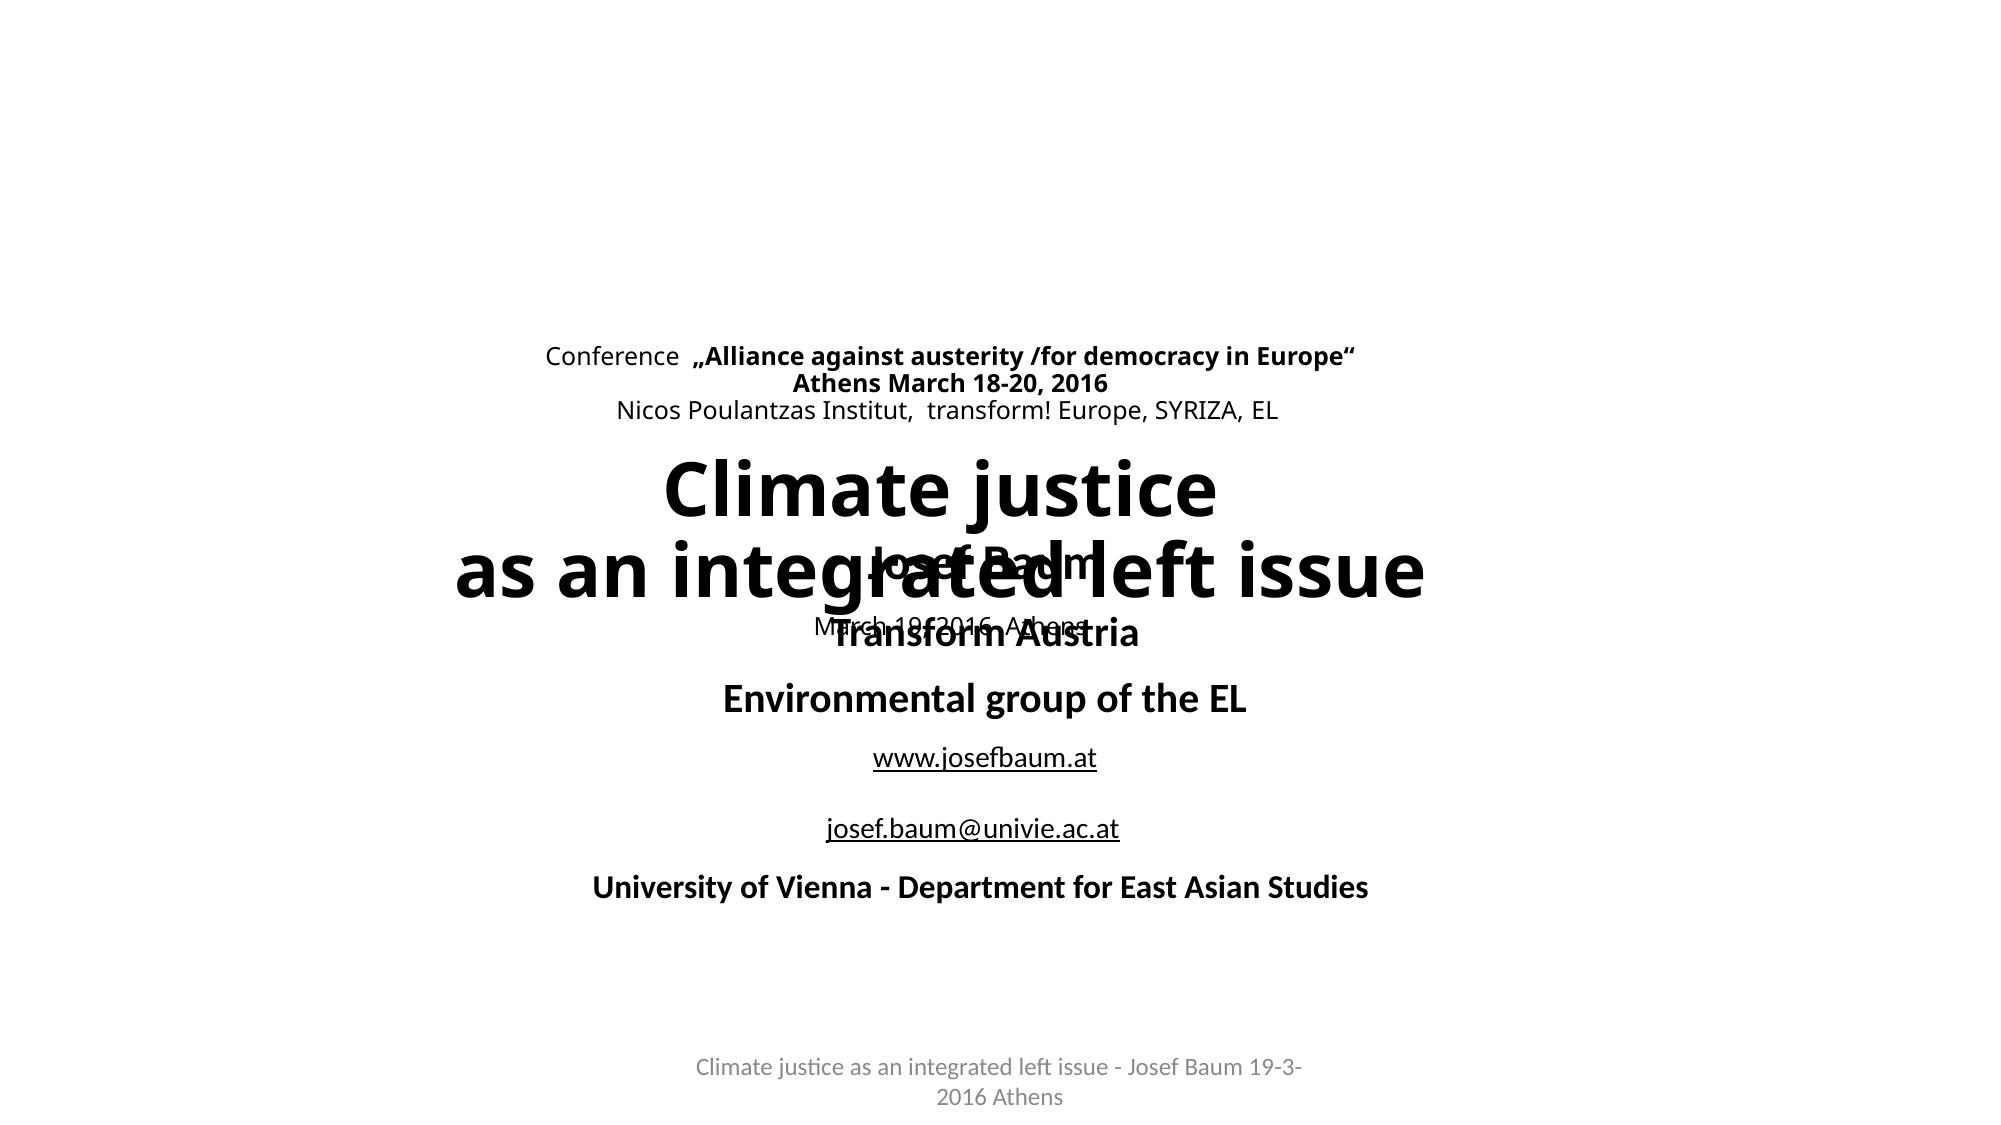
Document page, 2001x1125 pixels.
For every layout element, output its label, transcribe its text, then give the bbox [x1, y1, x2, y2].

text_box Climate justice as an integrated left issue - Josef Baum 19-3-2016 Athens [662, 1042, 1338, 1103]
title Conference „Alliance against austerity /for democracy in Europe“ Athens March 18-20, 2016 Nicos Poulantzas Institut, transform! Europe, SYRIZA, EL Climate justice as an integrated left issue March 19, 2016 Athens [151, 255, 1750, 529]
subtitle Josef Baum Transform Austria Environmental group of the EL www.josefbaum.at josef.baum@univie.ac.at University of Vienna - Department for East Asian Studies [279, 528, 1691, 1125]
